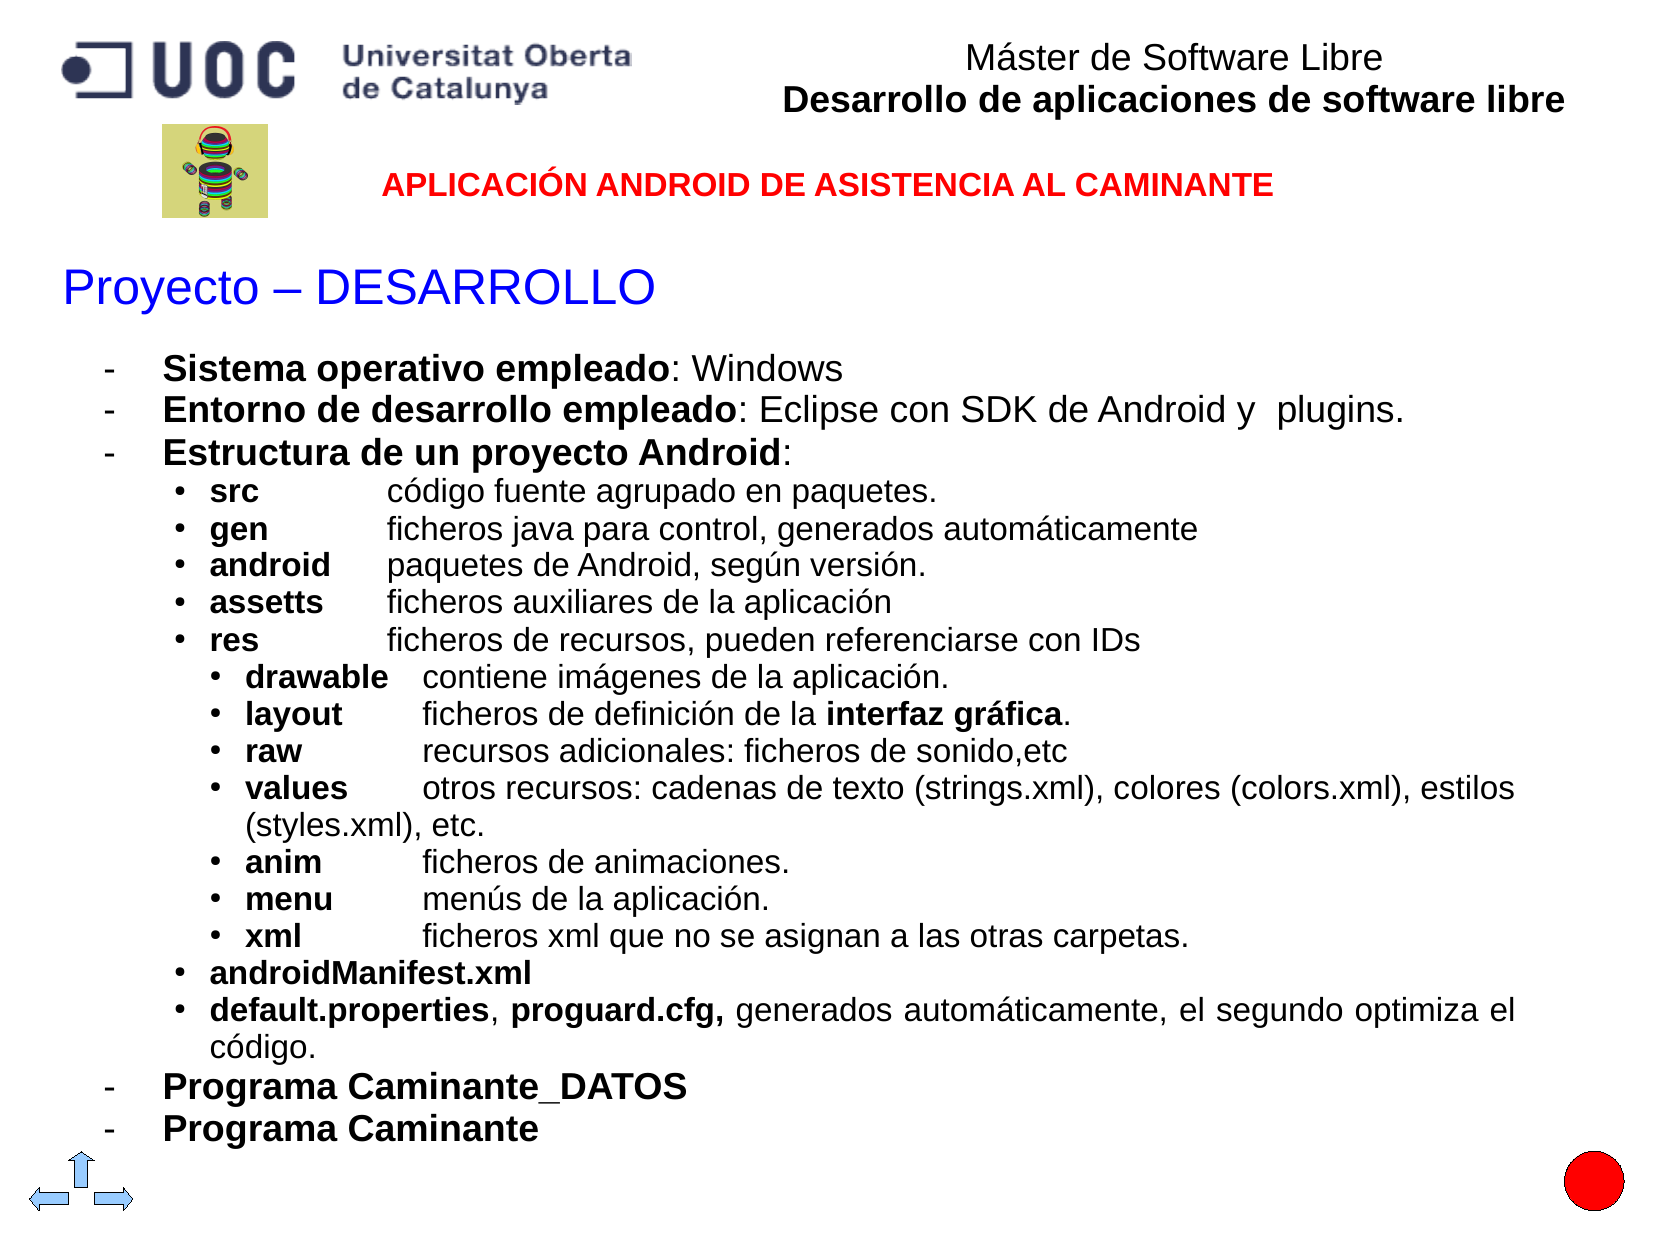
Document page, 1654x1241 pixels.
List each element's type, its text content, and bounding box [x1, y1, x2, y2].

text_box APLICACIÓN ANDROID DE ASISTENCIA AL CAMINANTE [105, 149, 1552, 222]
text_box - Sistema operativo empleado: Windows - Entorno de desarrollo empleado: Eclipse con SDK de Android y plugins. - Estructura de un proyecto Android: src código fuente agrupado en paquetes. gen ficheros java para control, generados automáticamente android paquetes de Android, según versión. assetts ficheros auxiliares de la aplicación res ficheros de recursos, pueden referenciarse con IDs drawable contiene imágenes de la aplicación. layout ficheros de definición de la interfaz gráfica. raw recursos adicionales: ficheros de sonido,etc values otros recursos: cadenas de texto (strings.xml), colores (colors.xml), estilos (styles.xml), etc. anim ficheros de animaciones. menu menús de la aplicación. xml ficheros xml que no se asignan a las otras carpetas. androidManifest.xml default.properties, proguard.cfg, generados automáticamente, el segundo optimiza el código. - Programa Caminante_DATOS - Programa Caminante [88, 339, 1625, 1181]
text_box [94, 1187, 133, 1211]
list Proyecto – DESARROLLO [62, 249, 1300, 325]
picture [61, 41, 632, 105]
text_box [1564, 1151, 1625, 1211]
text_box [29, 1187, 69, 1211]
text_box Máster de Software Libre Desarrollo de aplicaciones de software libre [754, 29, 1595, 130]
text_box [68, 1151, 95, 1188]
picture [162, 124, 268, 218]
